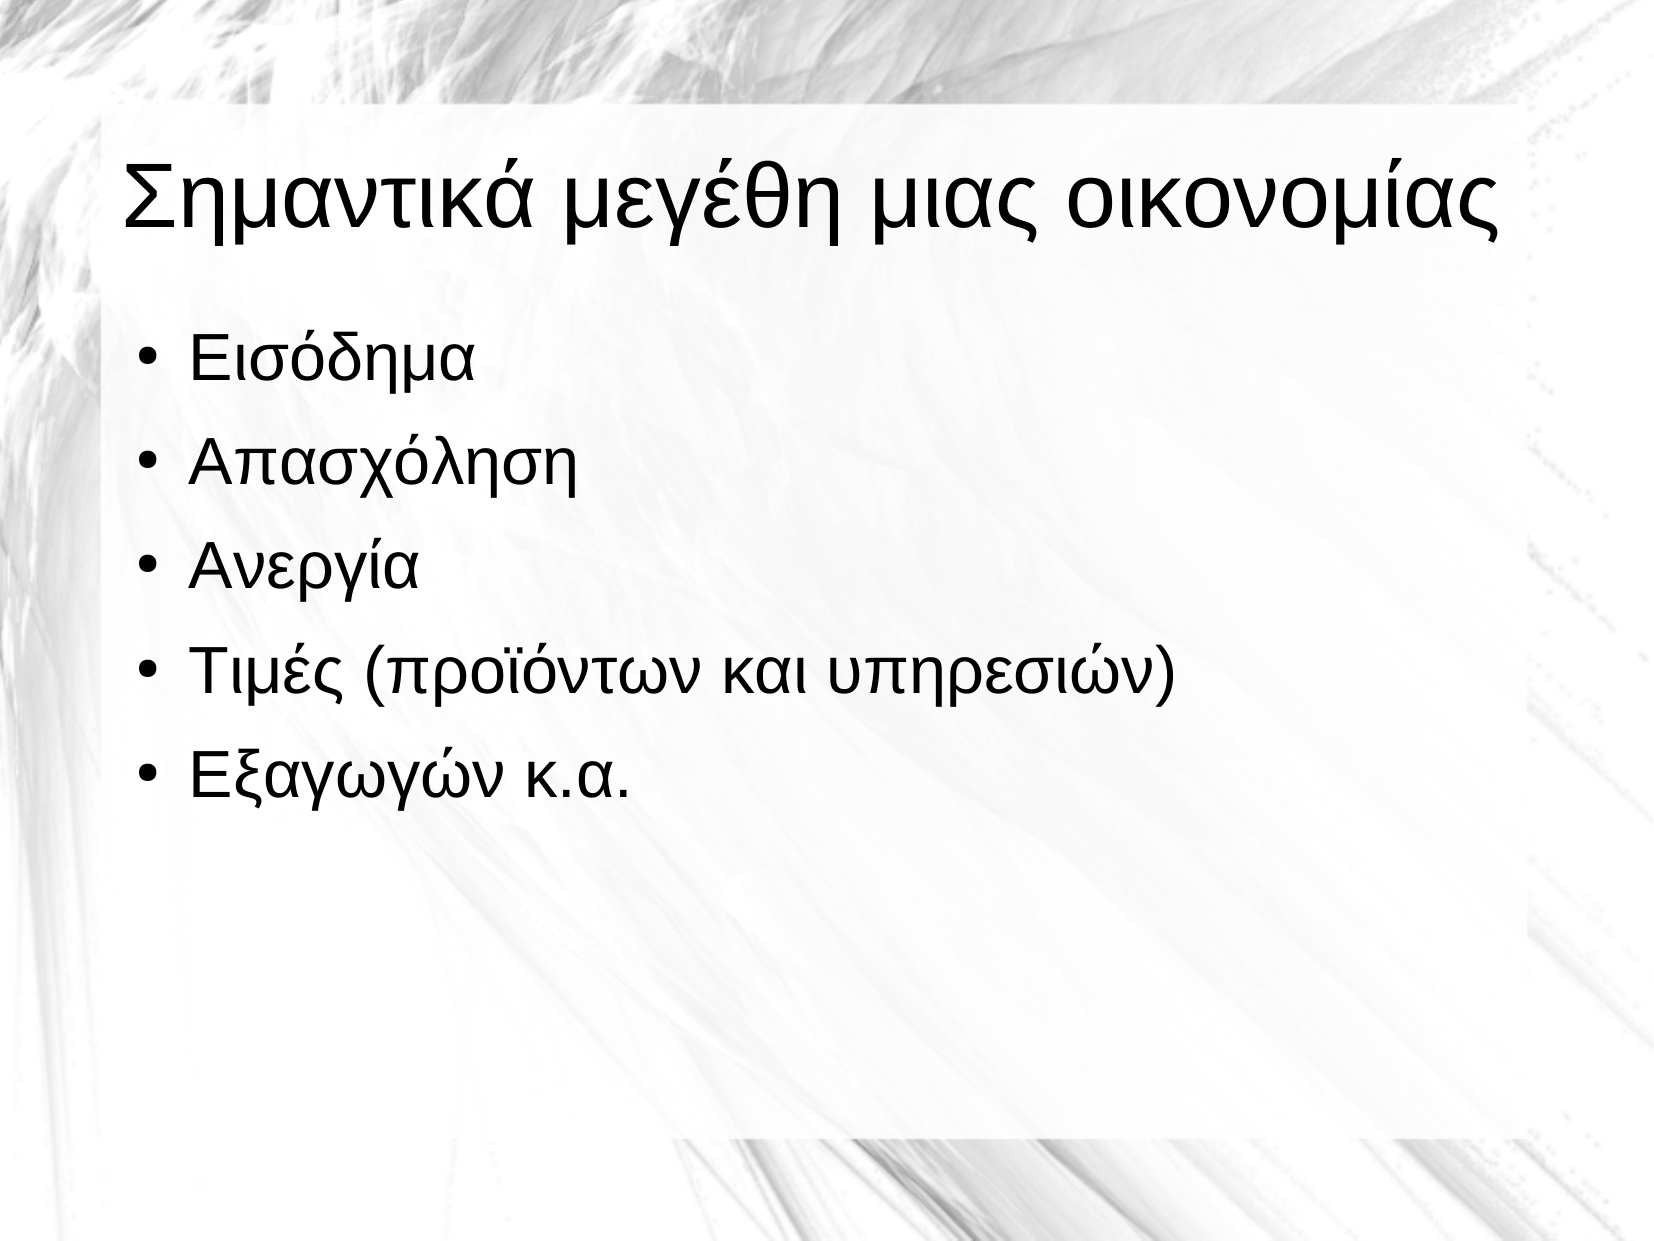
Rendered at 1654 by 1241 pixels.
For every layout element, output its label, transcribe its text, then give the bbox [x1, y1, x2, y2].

picture [0, 0, 1654, 1241]
title Σημαντικά μεγέθη μιας οικονομίας [118, 112, 1506, 281]
list Εισόδημα Απασχόληση Ανεργία Τιμές (προϊόντων και υπηρεσιών) Εξαγωγών κ.α. [118, 319, 1571, 931]
